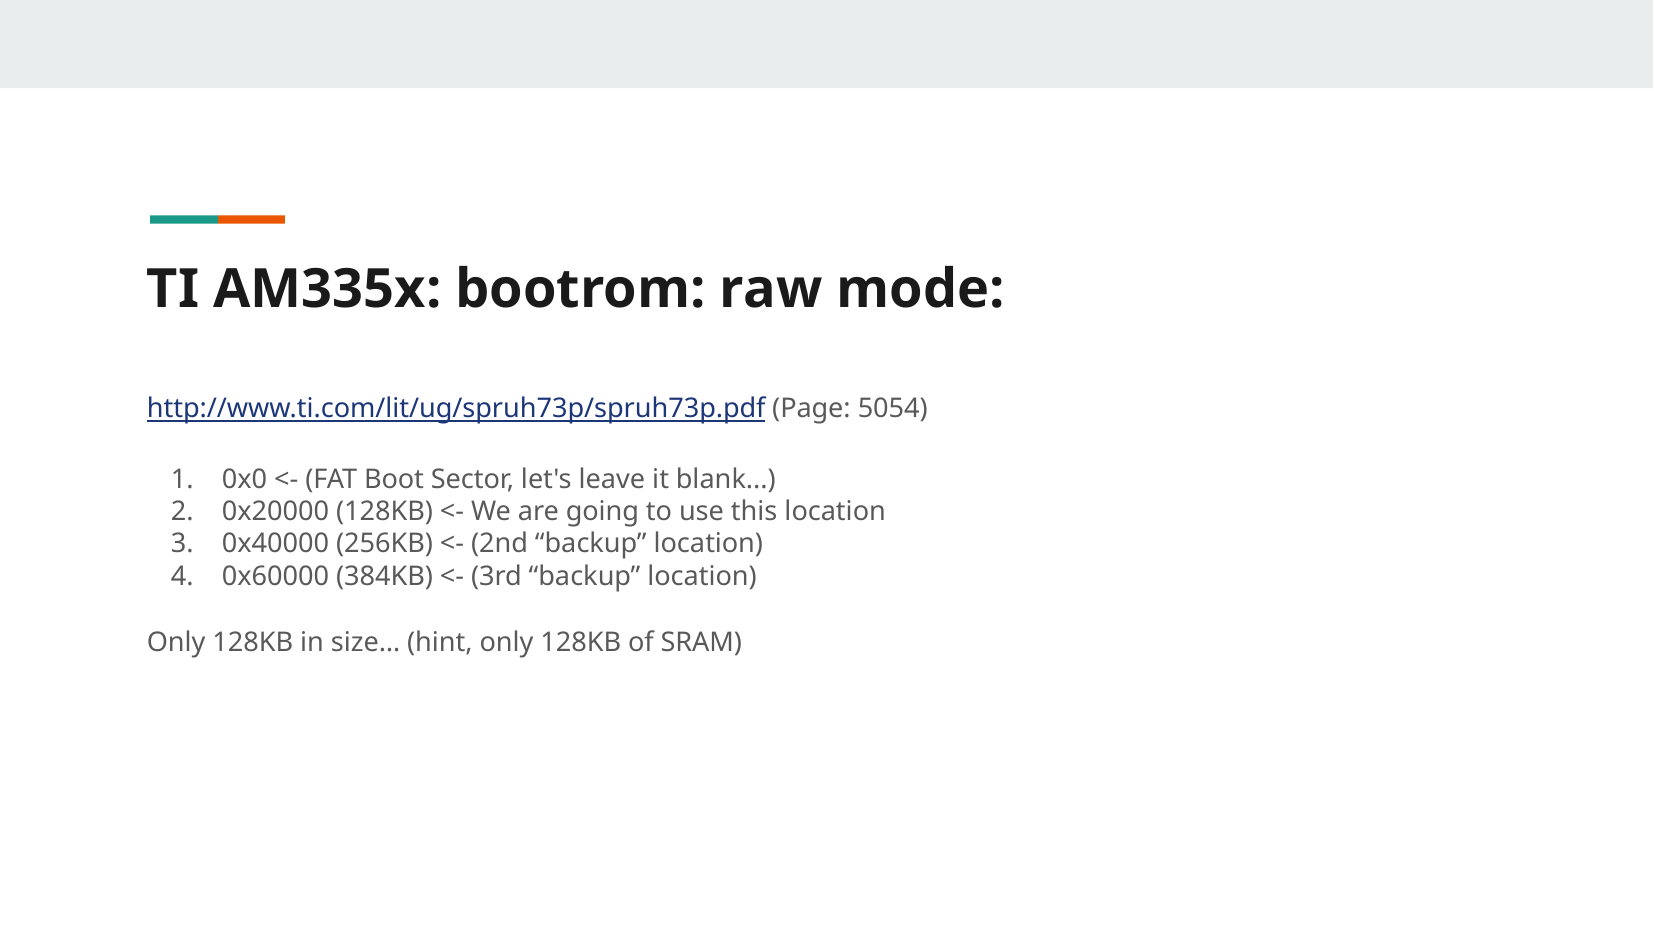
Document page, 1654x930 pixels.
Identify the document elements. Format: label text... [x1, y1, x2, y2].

list http://www.ti.com/lit/ug/spruh73p/spruh73p.pdf (Page: 5054) 0x0 <- (FAT Boot Sector, let's leave it blank...) 0x20000 (128KB) <- We are going to use this location 0x40000 (256KB) <- (2nd “backup” location) 0x60000 (384KB) <- (3rd “backup” location) Only 128KB in size… (hint, only 128KB of SRAM) [131, 375, 1522, 785]
title TI AM335x: bootrom: raw mode: [131, 238, 1522, 336]
